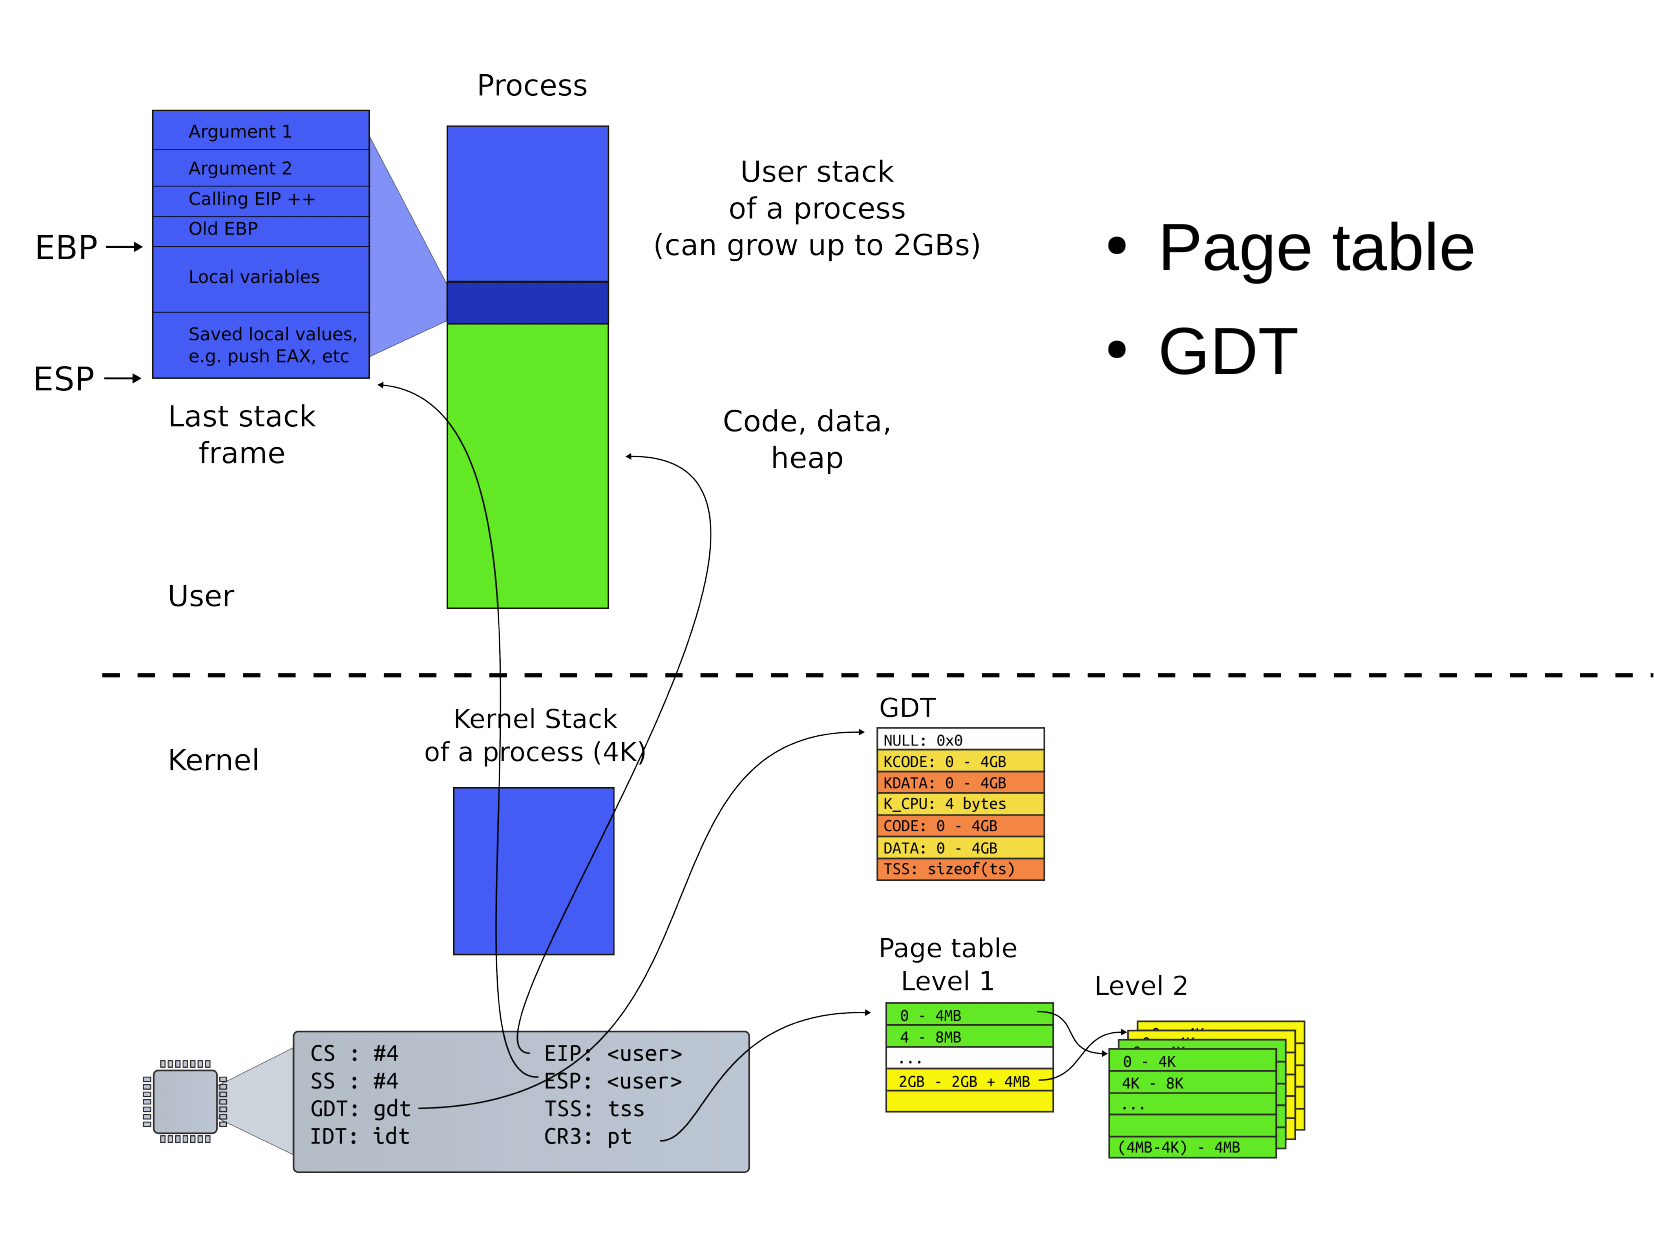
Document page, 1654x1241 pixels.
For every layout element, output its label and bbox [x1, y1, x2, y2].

picture [36, 74, 1654, 1173]
